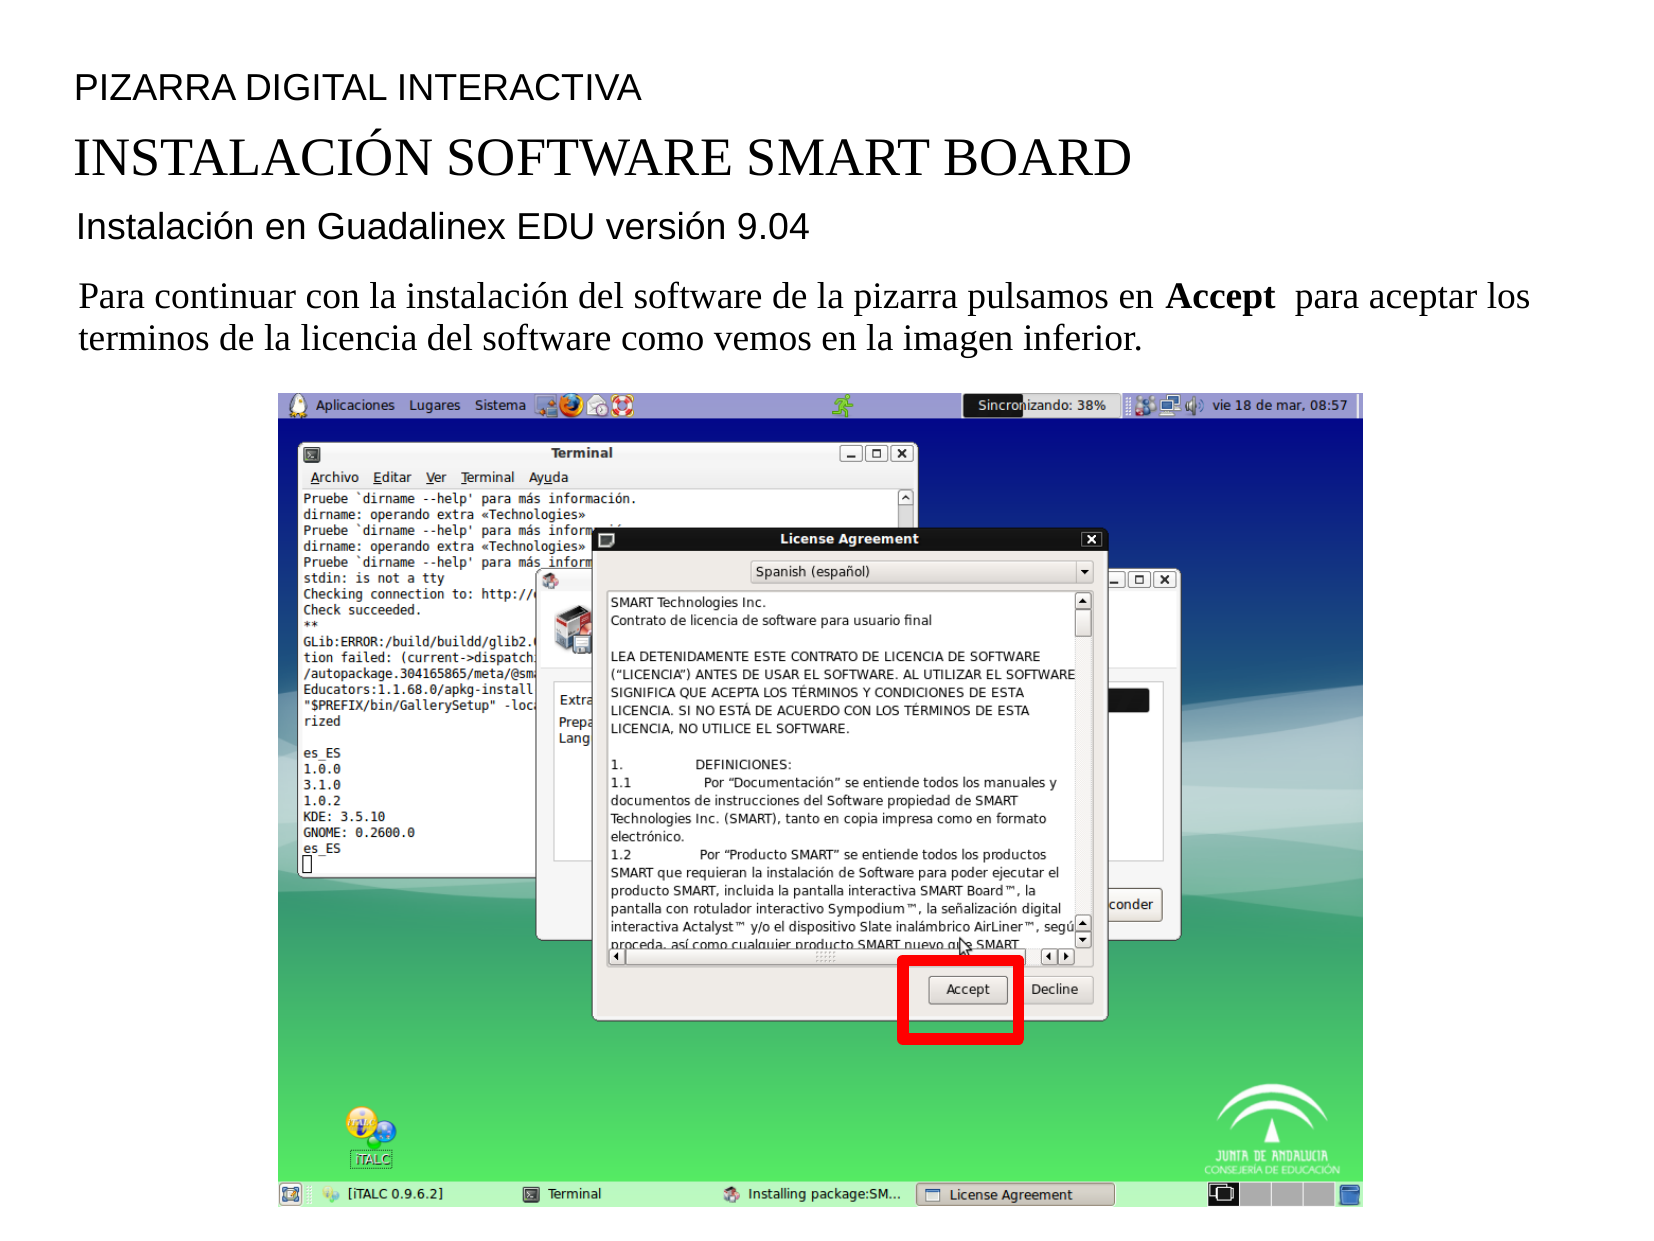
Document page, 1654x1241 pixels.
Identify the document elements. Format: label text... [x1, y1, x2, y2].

picture [278, 393, 1363, 1207]
text_box PIZARRA DIGITAL INTERACTIVA [59, 59, 1566, 116]
text_box INSTALACIÓN SOFTWARE SMART BOARD [58, 119, 1576, 195]
text_box Instalación en Guadalinex EDU versión 9.04 [61, 197, 1516, 255]
text_box Para continuar con la instalación del software de la pizarra pulsamos en Accept para aceptar los terminos de la licencia del software como vemos en la imagen inferior. [63, 267, 1605, 366]
